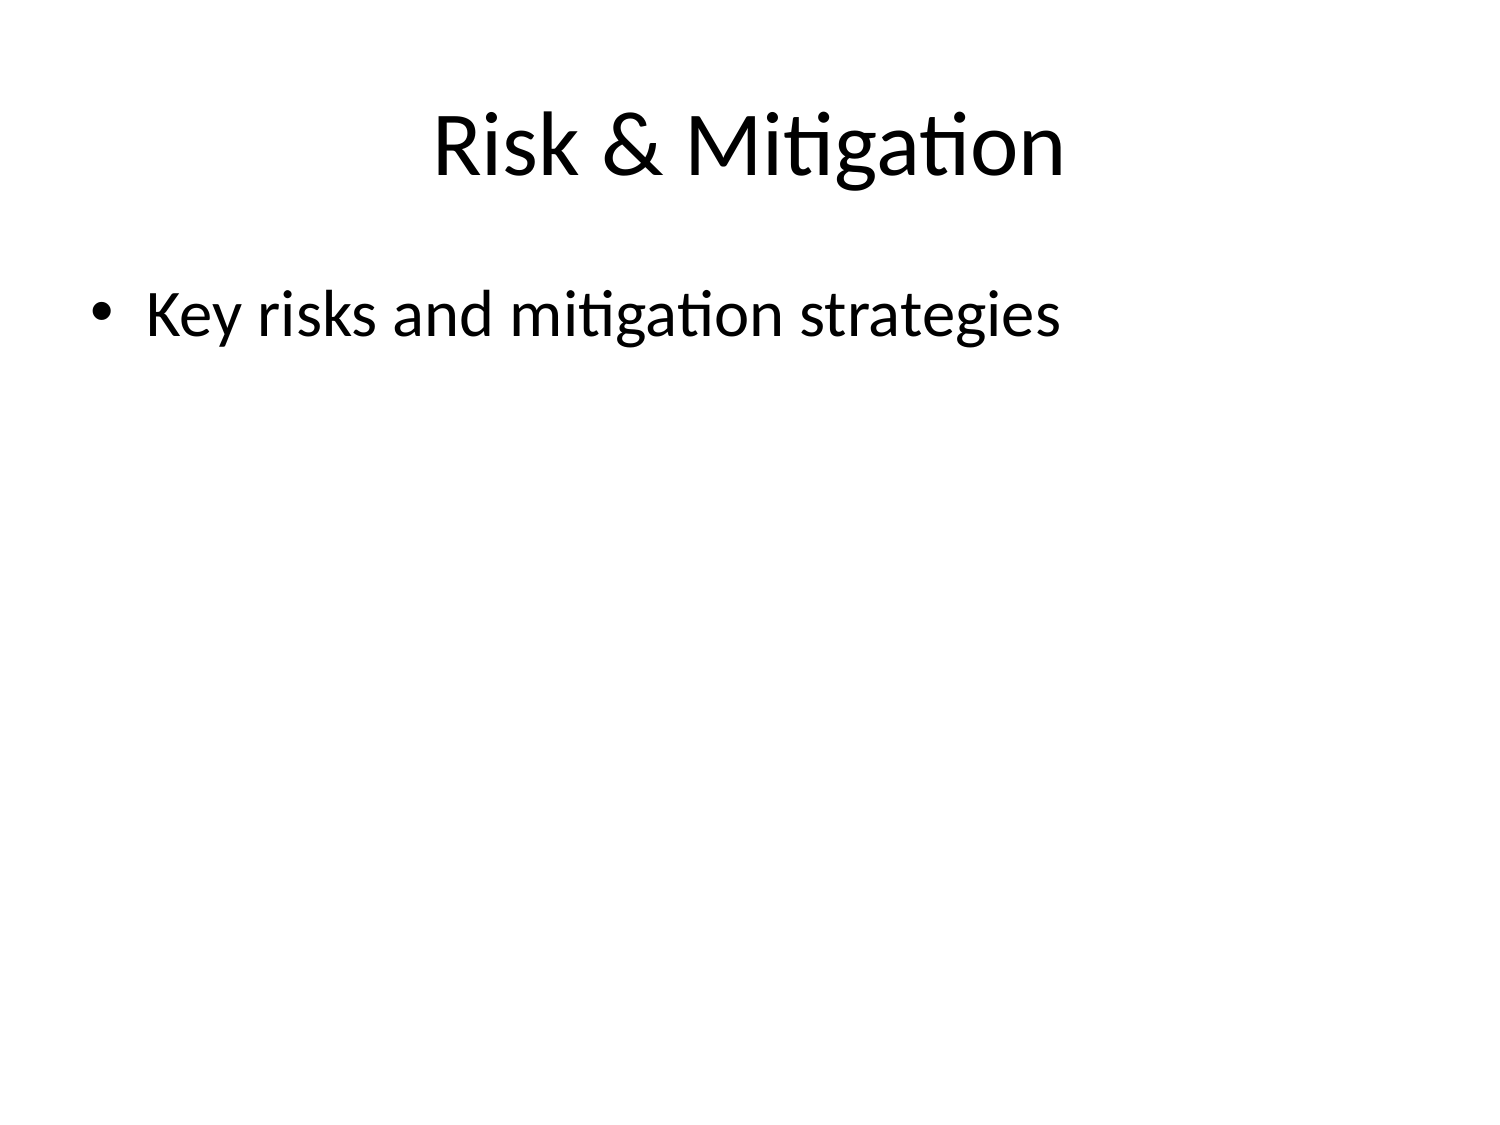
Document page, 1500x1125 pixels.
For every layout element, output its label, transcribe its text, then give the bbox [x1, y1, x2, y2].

list Key risks and mitigation strategies [75, 262, 1425, 1005]
title Risk & Mitigation [75, 45, 1425, 233]
